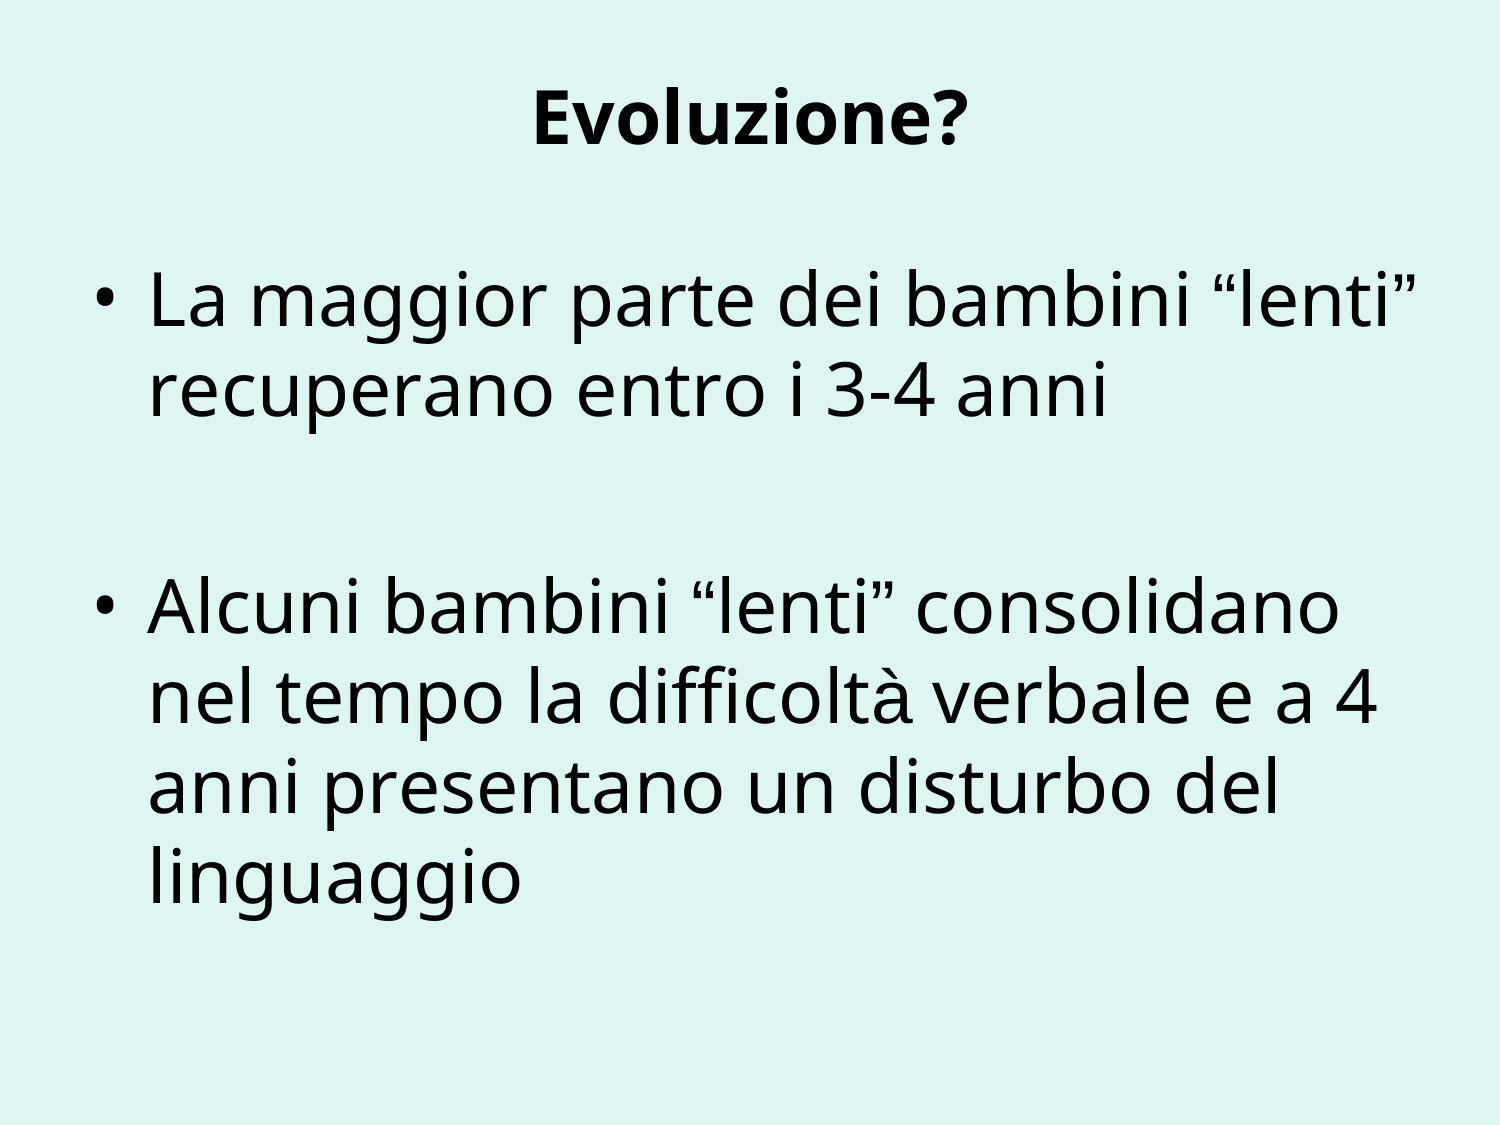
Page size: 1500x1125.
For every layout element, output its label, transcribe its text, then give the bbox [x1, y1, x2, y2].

list La maggior parte dei bambini “lenti” recuperano entro i 3-4 anni Alcuni bambini “lenti” consolidano nel tempo la difficoltà verbale e a 4 anni presentano un disturbo del linguaggio [76, 243, 1447, 1047]
title Evoluzione? [75, 45, 1426, 185]
